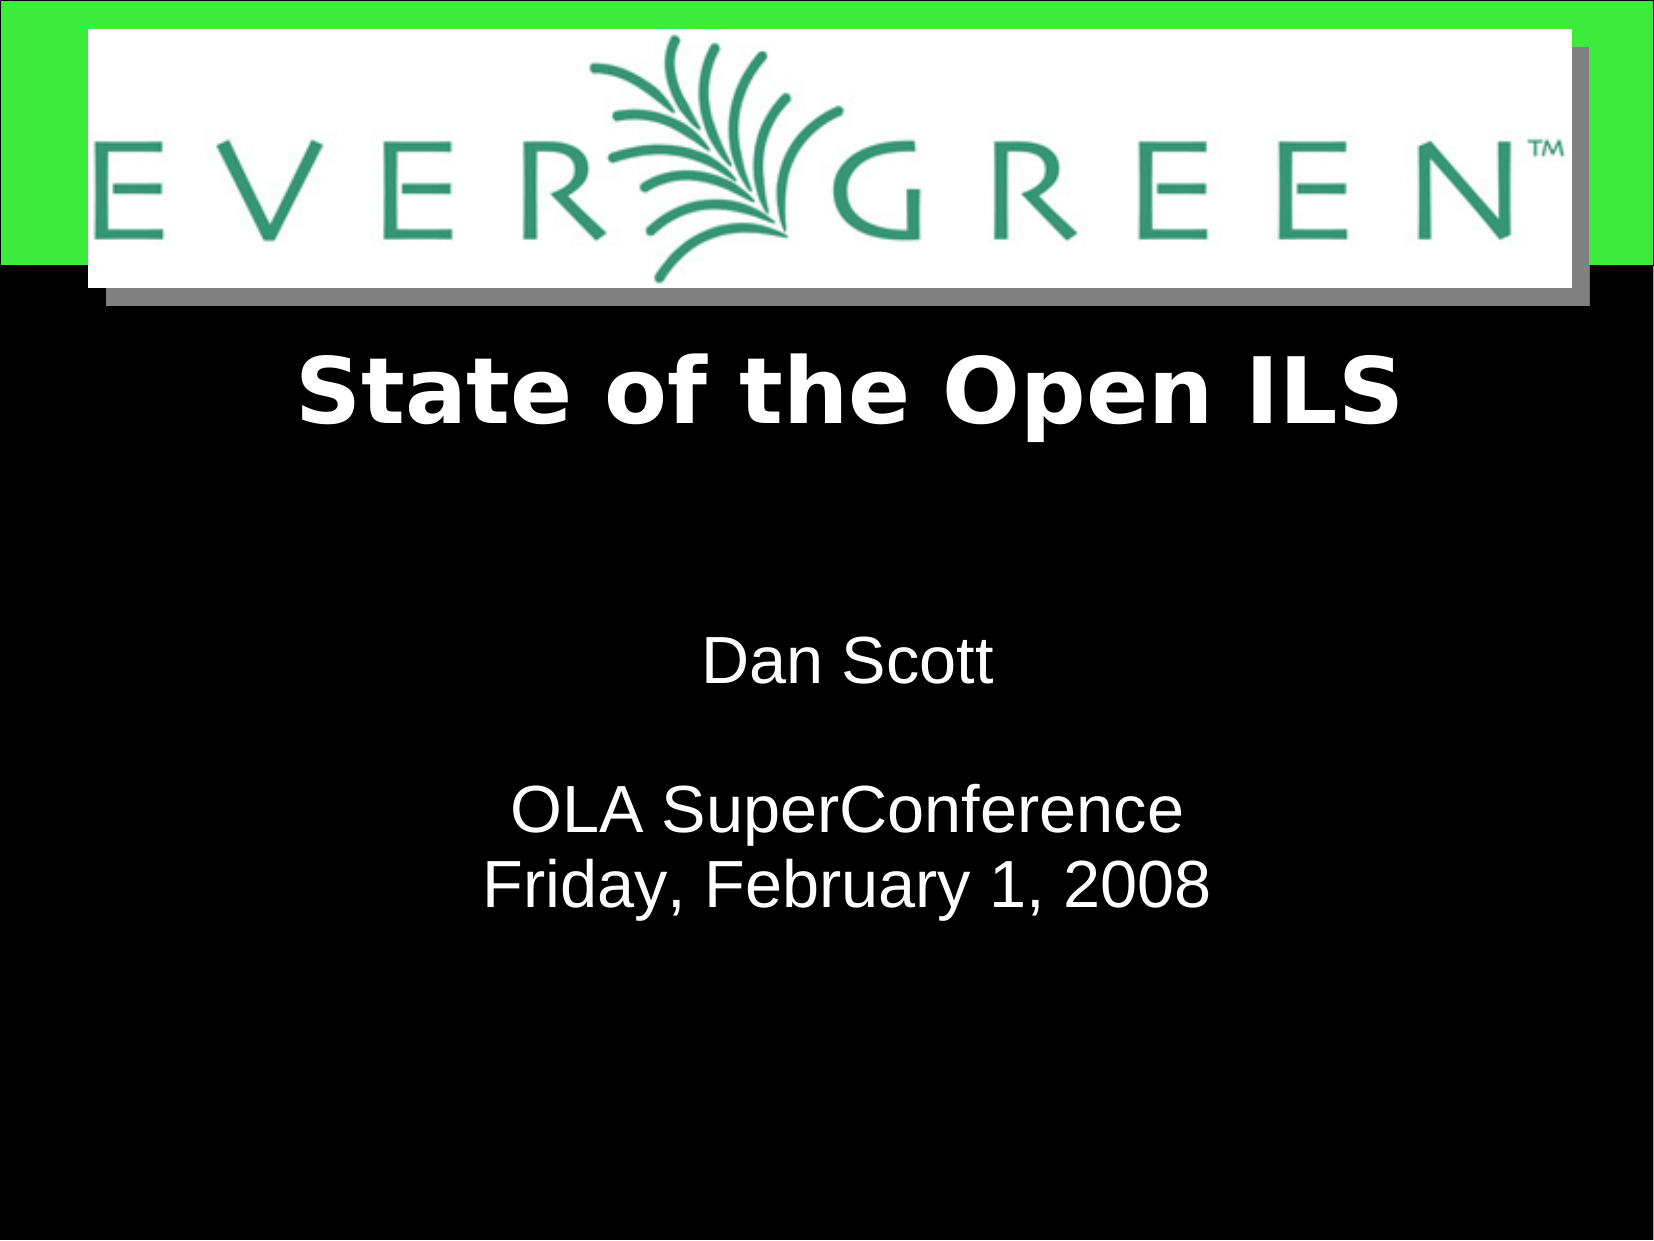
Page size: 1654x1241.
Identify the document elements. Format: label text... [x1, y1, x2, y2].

title State of the Open ILS [106, 295, 1595, 488]
subtitle Dan Scott OLA SuperConference Friday, February 1, 2008 [88, 573, 1571, 971]
picture [88, 29, 1572, 288]
